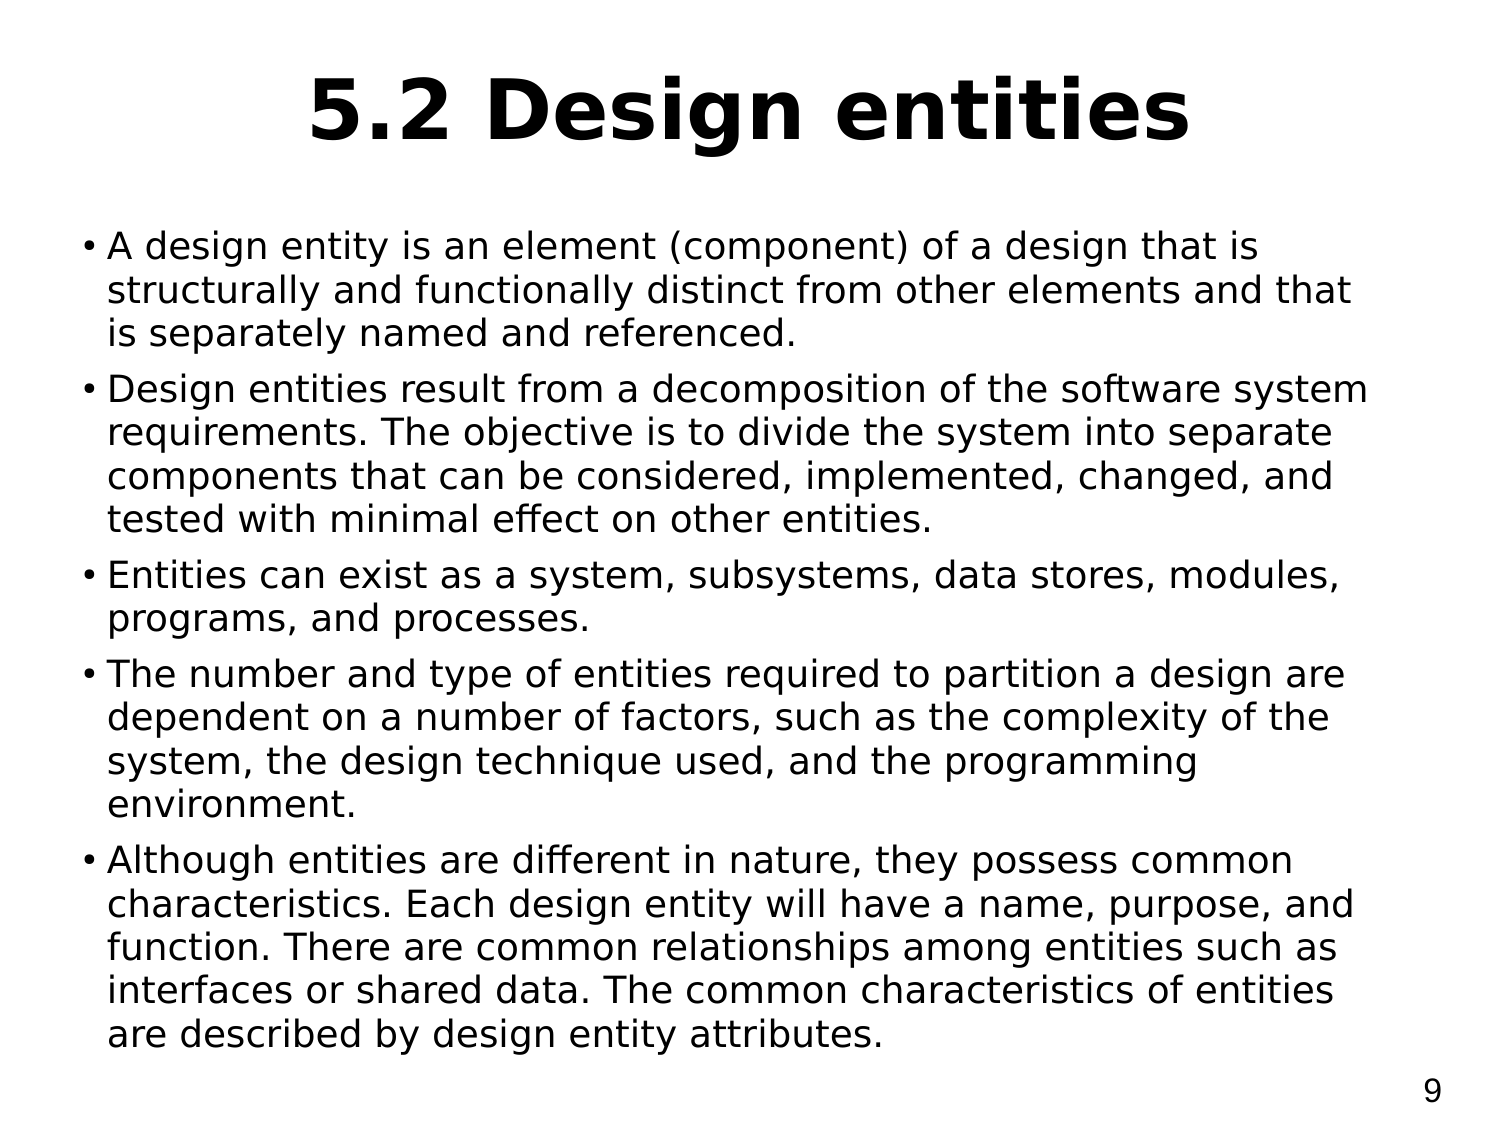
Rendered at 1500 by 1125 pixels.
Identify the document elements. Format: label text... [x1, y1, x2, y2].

list A design entity is an element (component) of a design that is structurally and functionally distinct from other elements and that is separately named and referenced. Design entities result from a decomposition of the software system requirements. The objective is to divide the system into separate components that can be considered, implemented, changed, and tested with minimal effect on other entities. Entities can exist as a system, subsystems, data stores, modules, programs, and processes. The number and type of entities required to partition a design are dependent on a number of factors, such as the complexity of the system, the design technique used, and the programming environment. Although entities are different in nature, they possess common characteristics. Each design entity will have a name, purpose, and function. There are common relationships among entities such as interfaces or shared data. The common characteristics of entities are described by design entity attributes. [75, 224, 1395, 1075]
title 5.2 Design entities [75, 44, 1425, 177]
